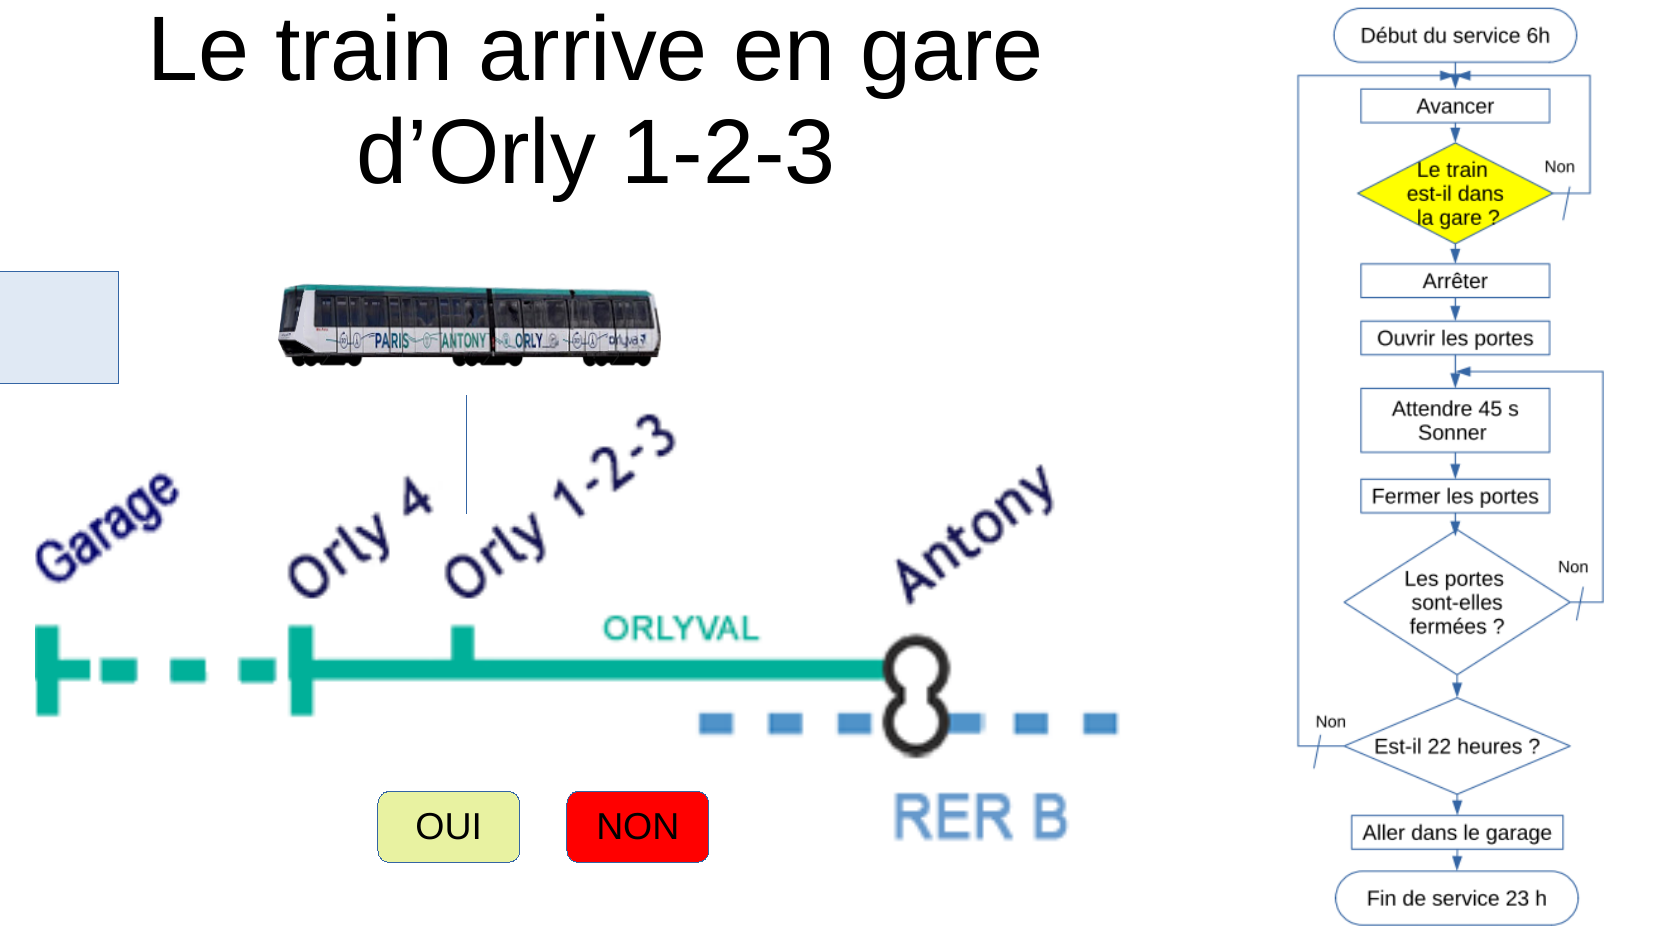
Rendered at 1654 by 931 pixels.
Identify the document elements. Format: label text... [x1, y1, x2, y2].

text_box [0, 271, 119, 384]
picture [277, 283, 661, 367]
picture [35, 383, 1123, 886]
picture [1287, 0, 1628, 931]
title Le train arrive en gare d’Orly 1-2-3 [35, 0, 1158, 203]
text_box NON [566, 791, 709, 863]
text_box OUI [377, 791, 520, 863]
